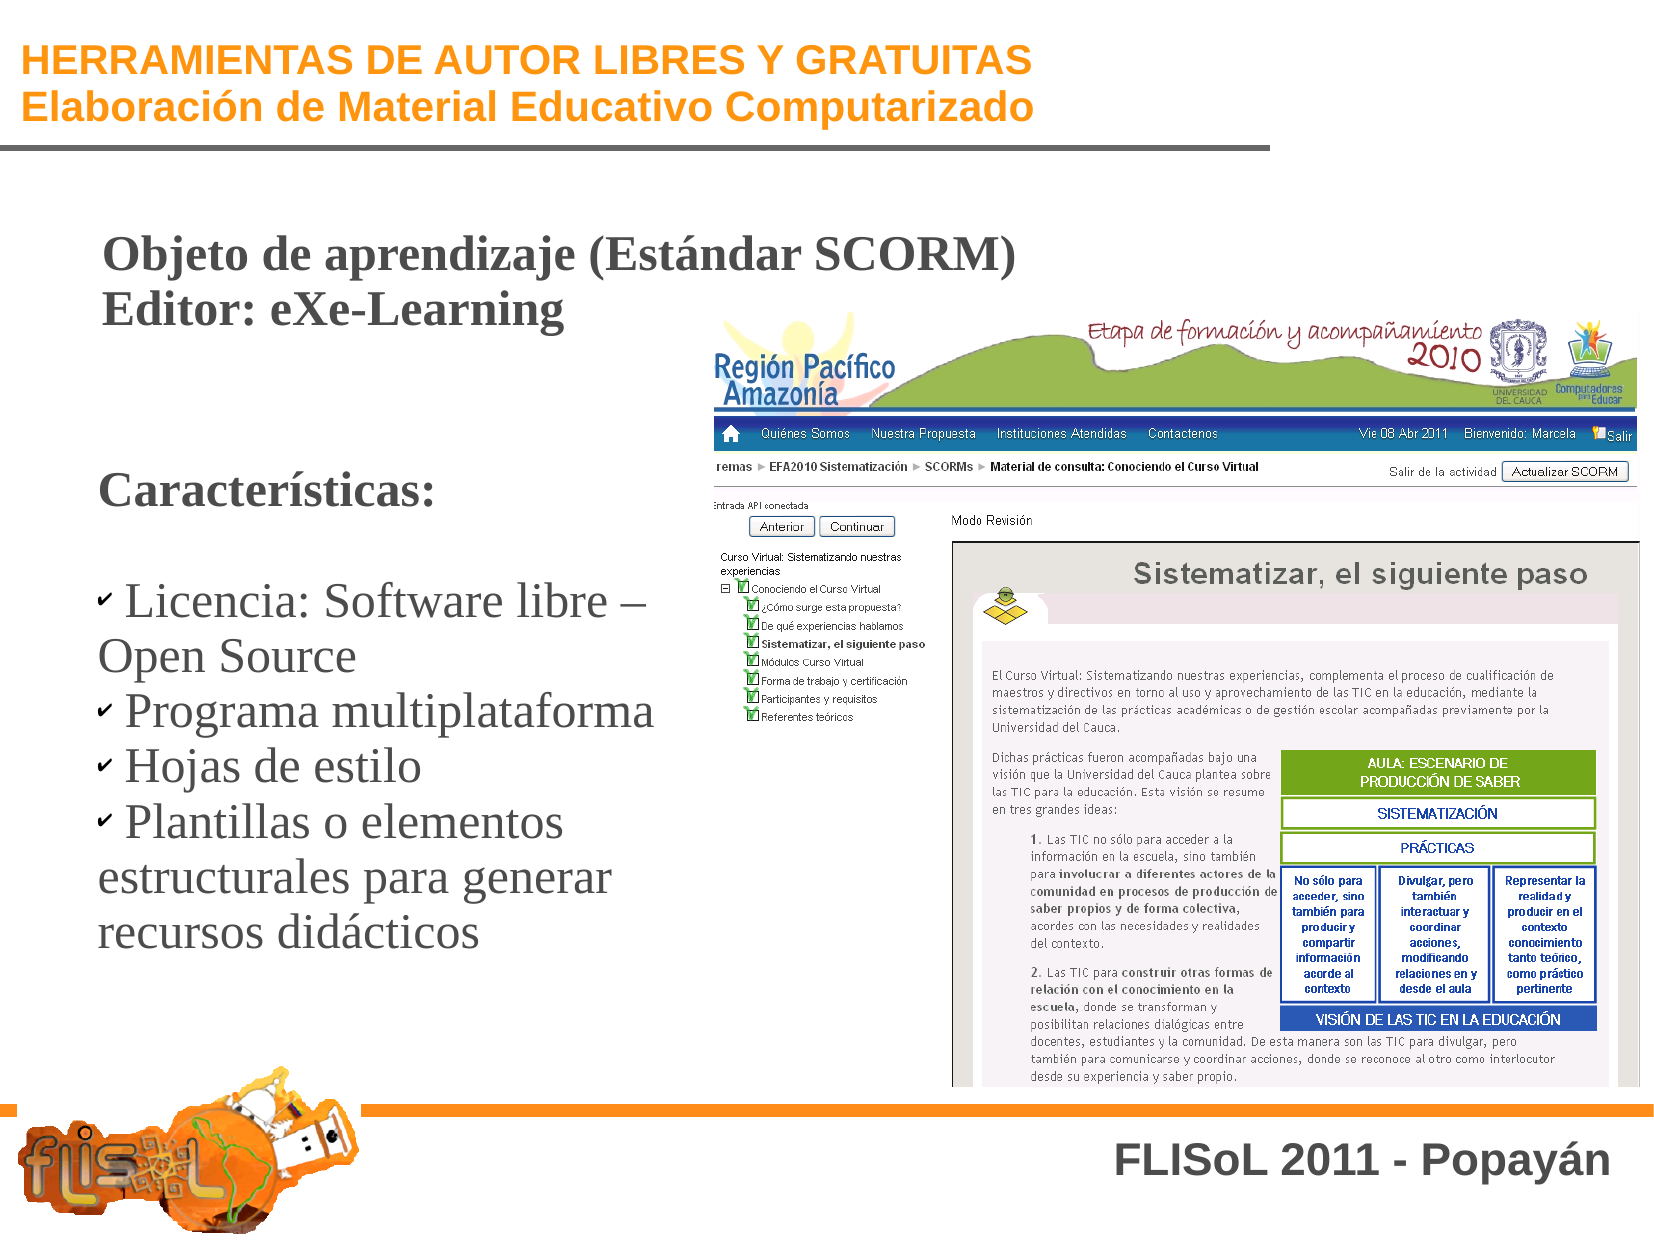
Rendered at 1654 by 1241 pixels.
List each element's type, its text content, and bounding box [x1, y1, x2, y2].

text_box Objeto de aprendizaje (Estándar SCORM) Editor: eXe-Learning [87, 218, 1034, 400]
picture [0, 1065, 1654, 1235]
picture [714, 312, 1640, 1087]
text_box Características: Licencia: Software libre – Open Source Programa multiplataforma Hojas de estilo Plantillas o elementos estructurales para generar recursos didácticos [82, 454, 714, 987]
